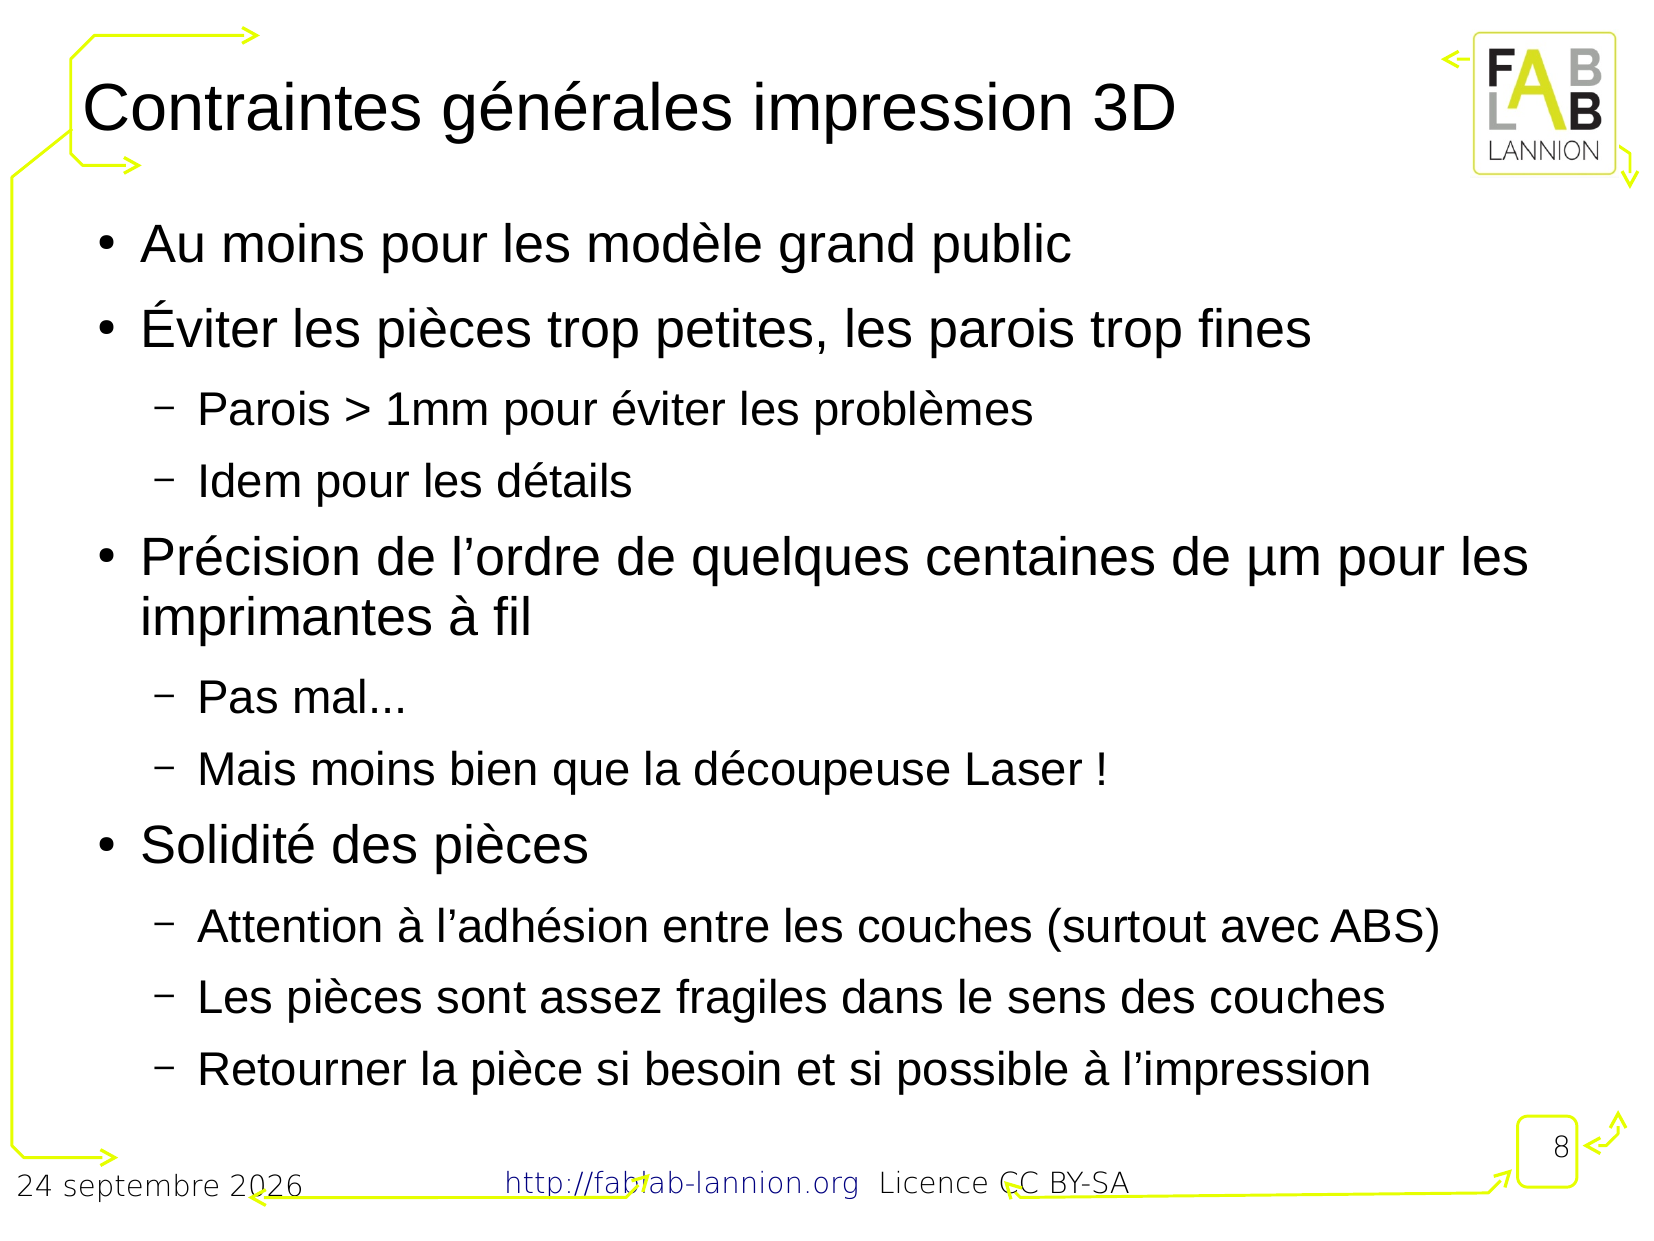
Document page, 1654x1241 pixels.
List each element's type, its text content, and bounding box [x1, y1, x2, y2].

picture [1470, 29, 1619, 178]
list Au moins pour les modèle grand public Éviter les pièces trop petites, les parois trop fines Parois > 1mm pour éviter les problèmes Idem pour les détails Précision de l’ordre de quelques centaines de µm pour les imprimantes à fil Pas mal... Mais moins bien que la découpeuse Laser ! Solidité des pièces Attention à l’adhésion entre les couches (surtout avec ABS) Les pièces sont assez fragiles dans le sens des couches Retourner la pièce si besoin et si possible à l’impression [82, 213, 1571, 1111]
title Contraintes générales impression 3D [82, 49, 1441, 166]
